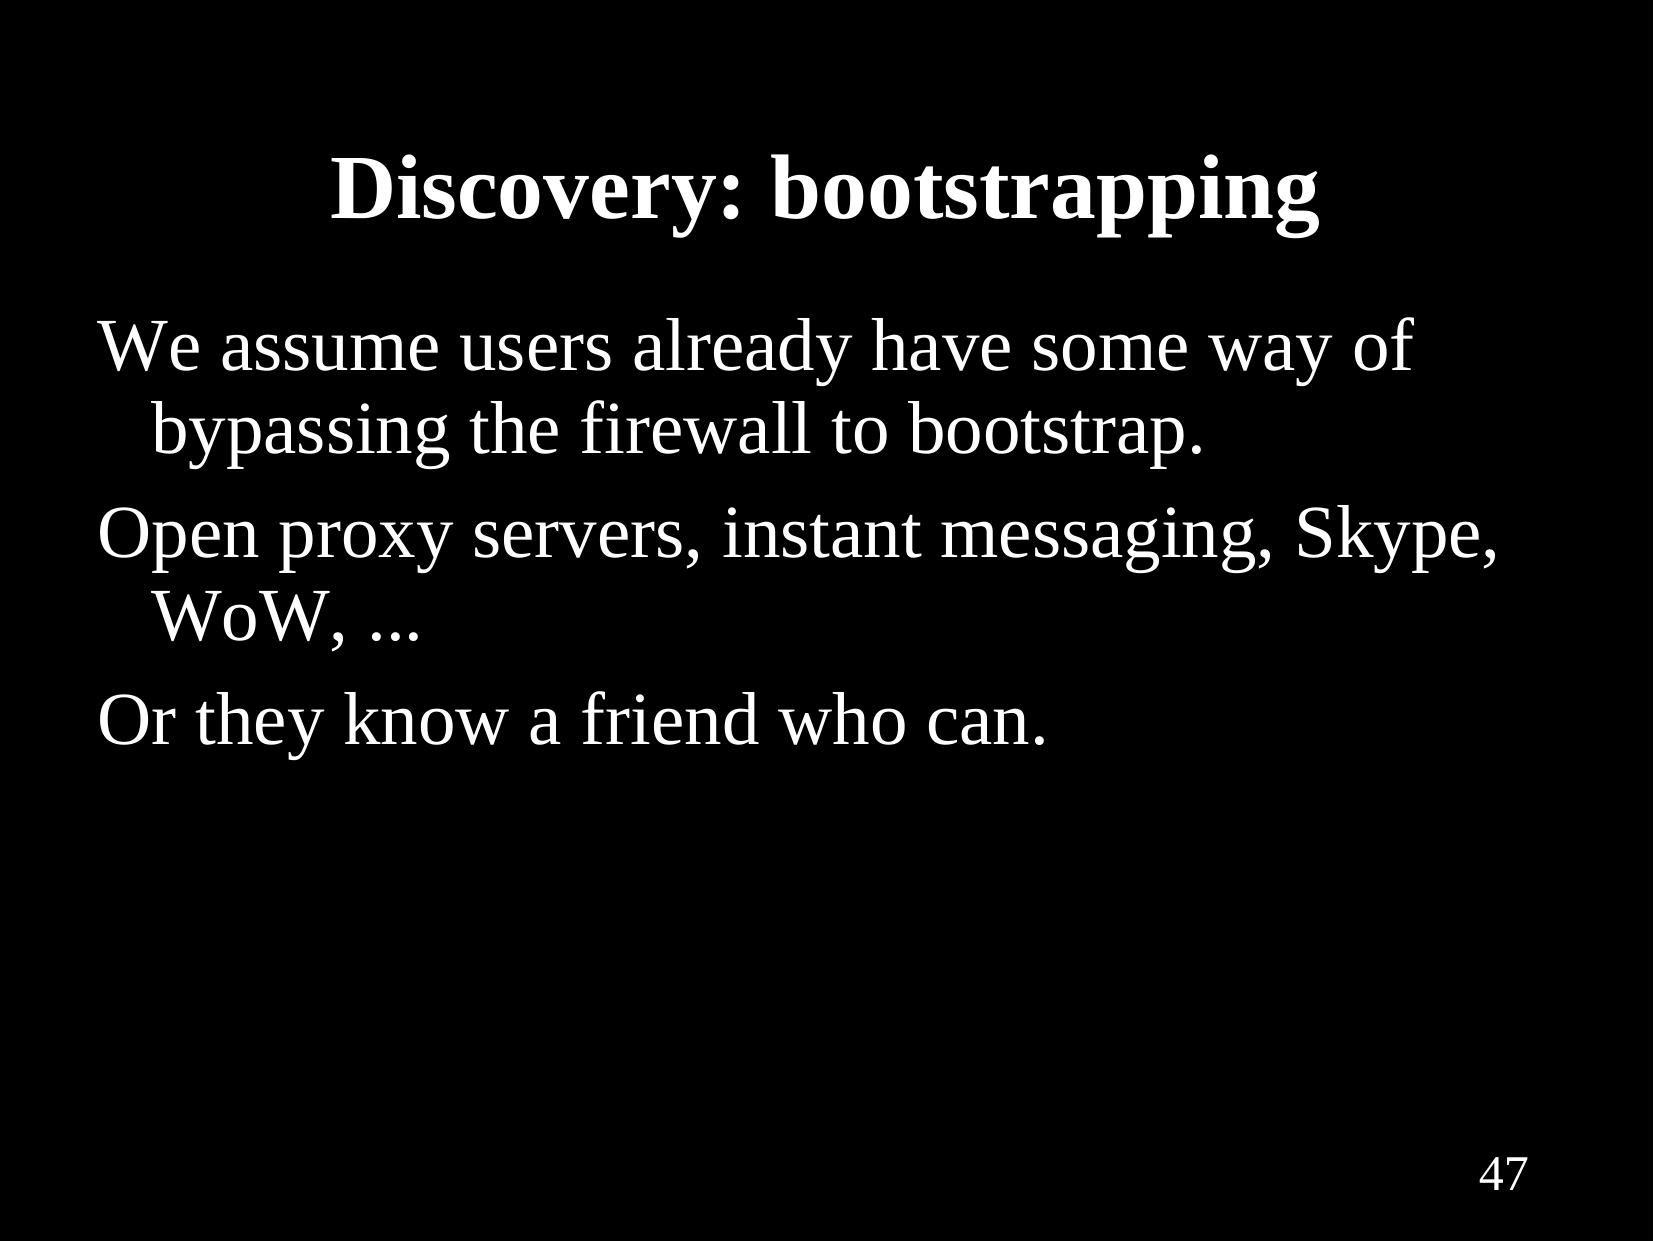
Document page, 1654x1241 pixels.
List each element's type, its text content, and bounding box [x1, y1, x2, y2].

title Discovery: bootstrapping [120, 91, 1532, 283]
list We assume users already have some way of bypassing the firewall to bootstrap. Open proxy servers, instant messaging, Skype, WoW, ... Or they know a friend who can. [80, 304, 1571, 1094]
